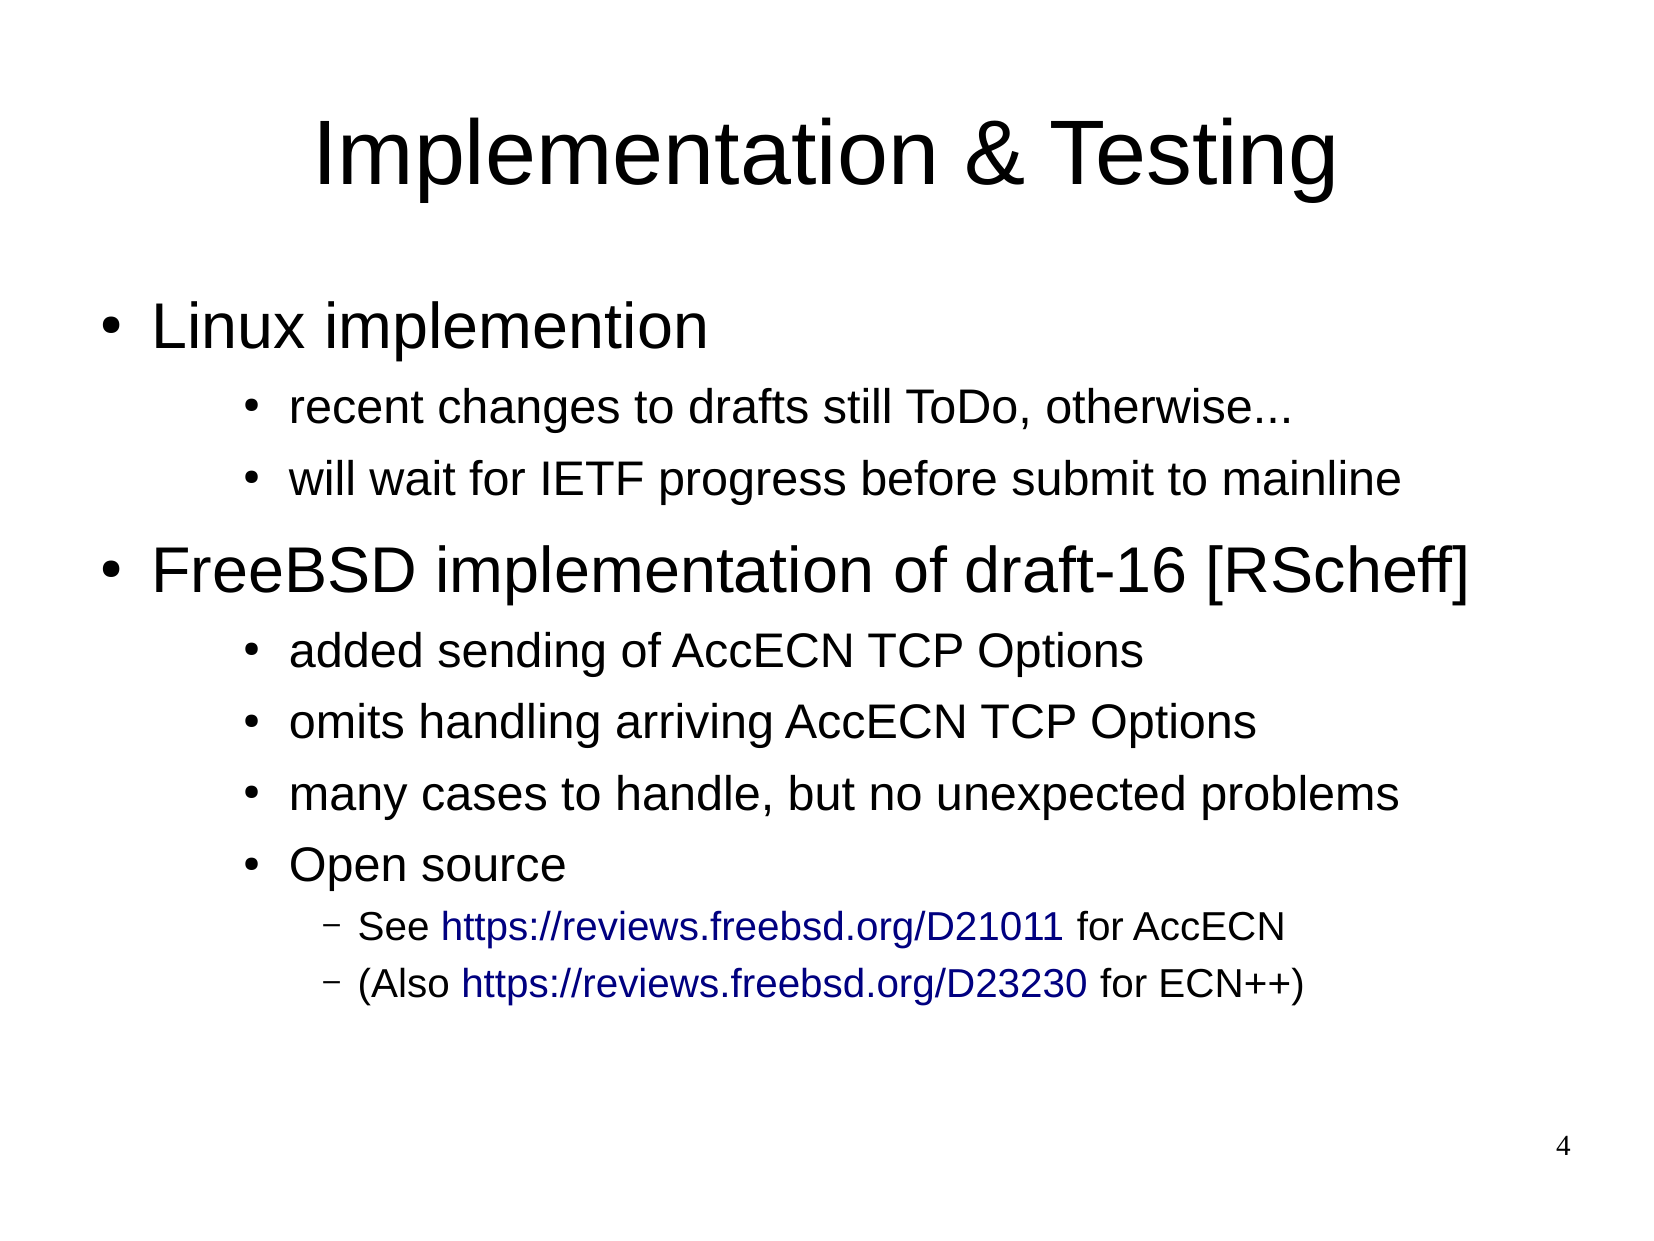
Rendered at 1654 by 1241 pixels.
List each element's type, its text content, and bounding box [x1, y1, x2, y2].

title Implementation & Testing [82, 49, 1571, 257]
list Linux implemention recent changes to drafts still ToDo, otherwise... will wait for IETF progress before submit to mainline FreeBSD implementation of draft-16 [RScheff] added sending of AccECN TCP Options omits handling arriving AccECN TCP Options many cases to handle, but no unexpected problems Open source See https://reviews.freebsd.org/D21011 for AccECN (Also https://reviews.freebsd.org/D23230 for ECN++) [82, 290, 1571, 1010]
